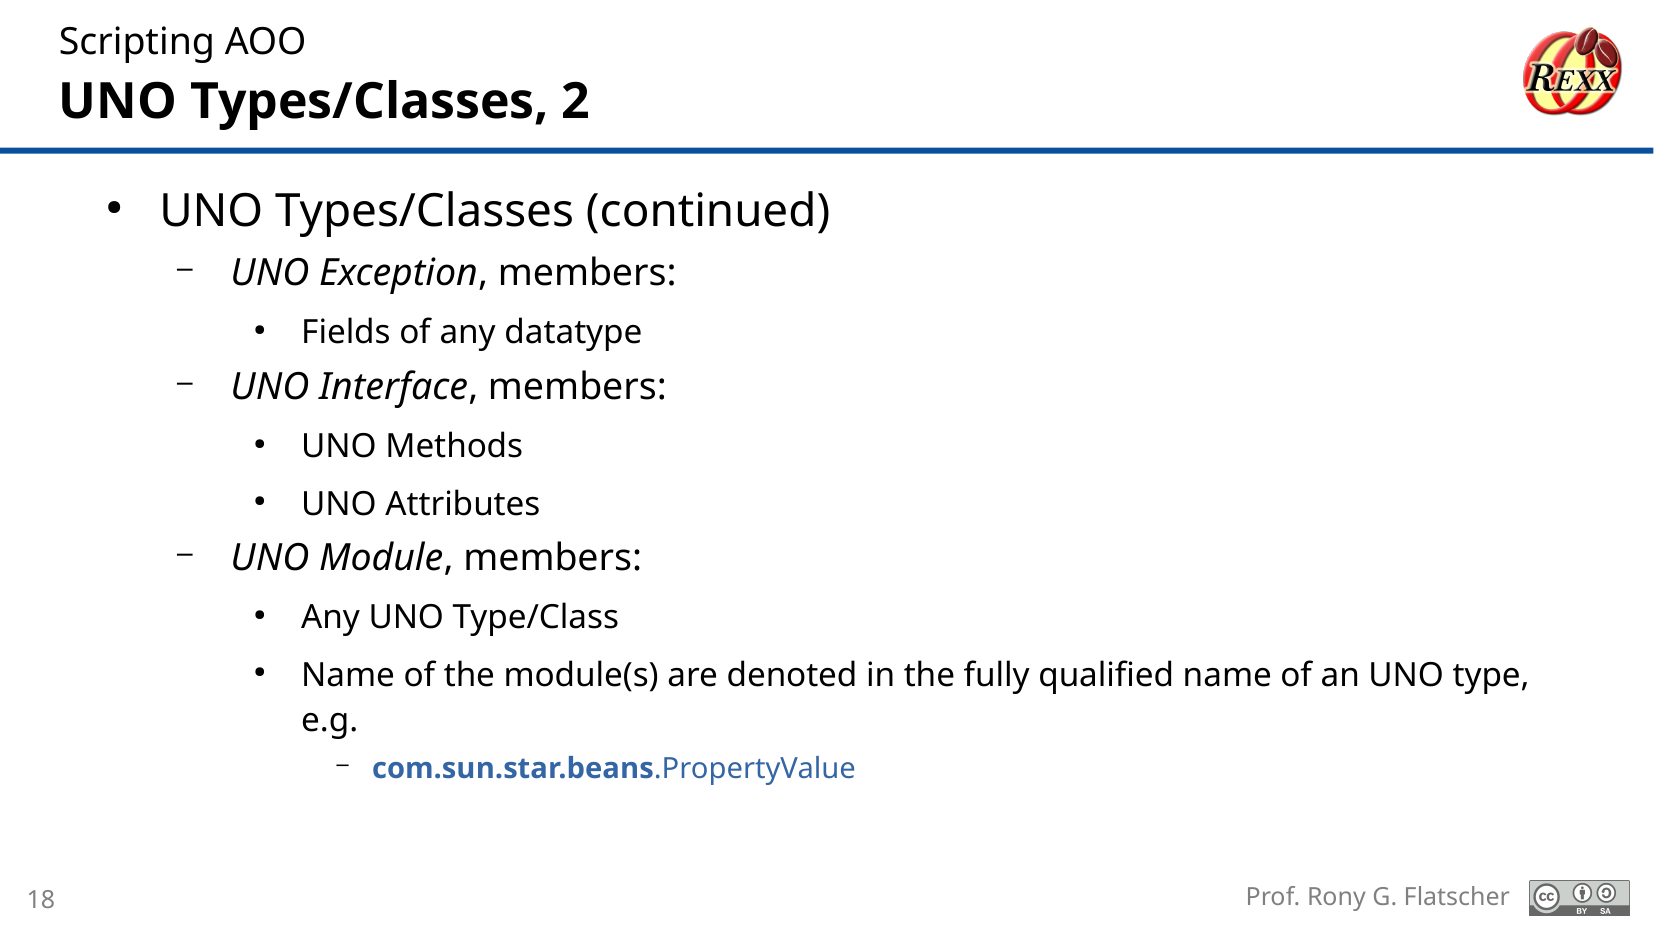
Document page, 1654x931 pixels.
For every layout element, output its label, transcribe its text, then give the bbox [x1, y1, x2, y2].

list UNO Types/Classes (continued) UNO Exception, members: Fields of any datatype UNO Interface, members: UNO Methods UNO Attributes UNO Module, members: Any UNO Type/Class Name of the module(s) are denoted in the fully qualified name of an UNO type, e.g. com.sun.star.beans.PropertyValue [88, 177, 1577, 857]
title Scripting AOO UNO Types/Classes, 2 [0, 0, 1625, 148]
